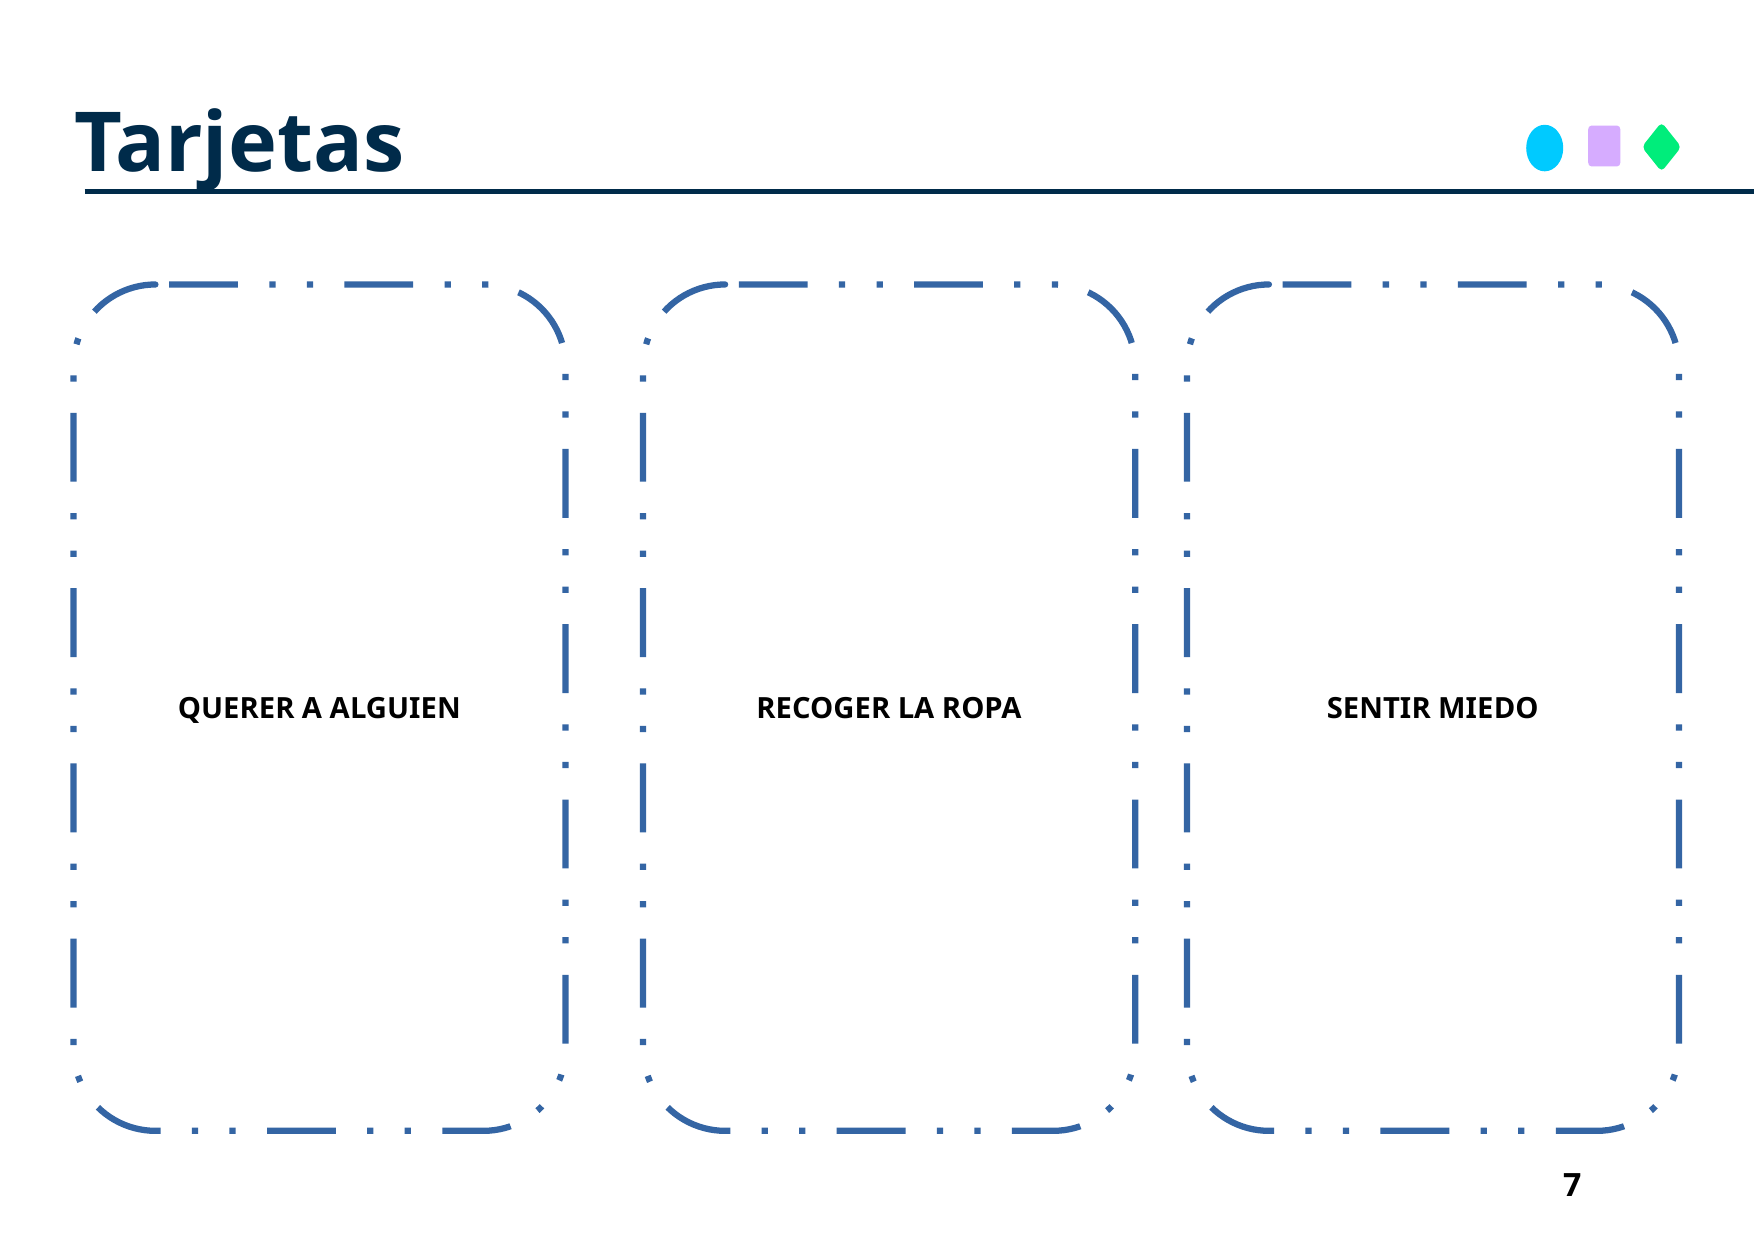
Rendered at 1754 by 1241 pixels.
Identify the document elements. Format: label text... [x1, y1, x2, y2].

text_box RECOGER LA ROPA [643, 284, 1136, 1131]
text_box QUERER A ALGUIEN [73, 284, 566, 1131]
title Tarjetas [74, 32, 1404, 196]
text_box SENTIR MIEDO [1186, 284, 1679, 1131]
